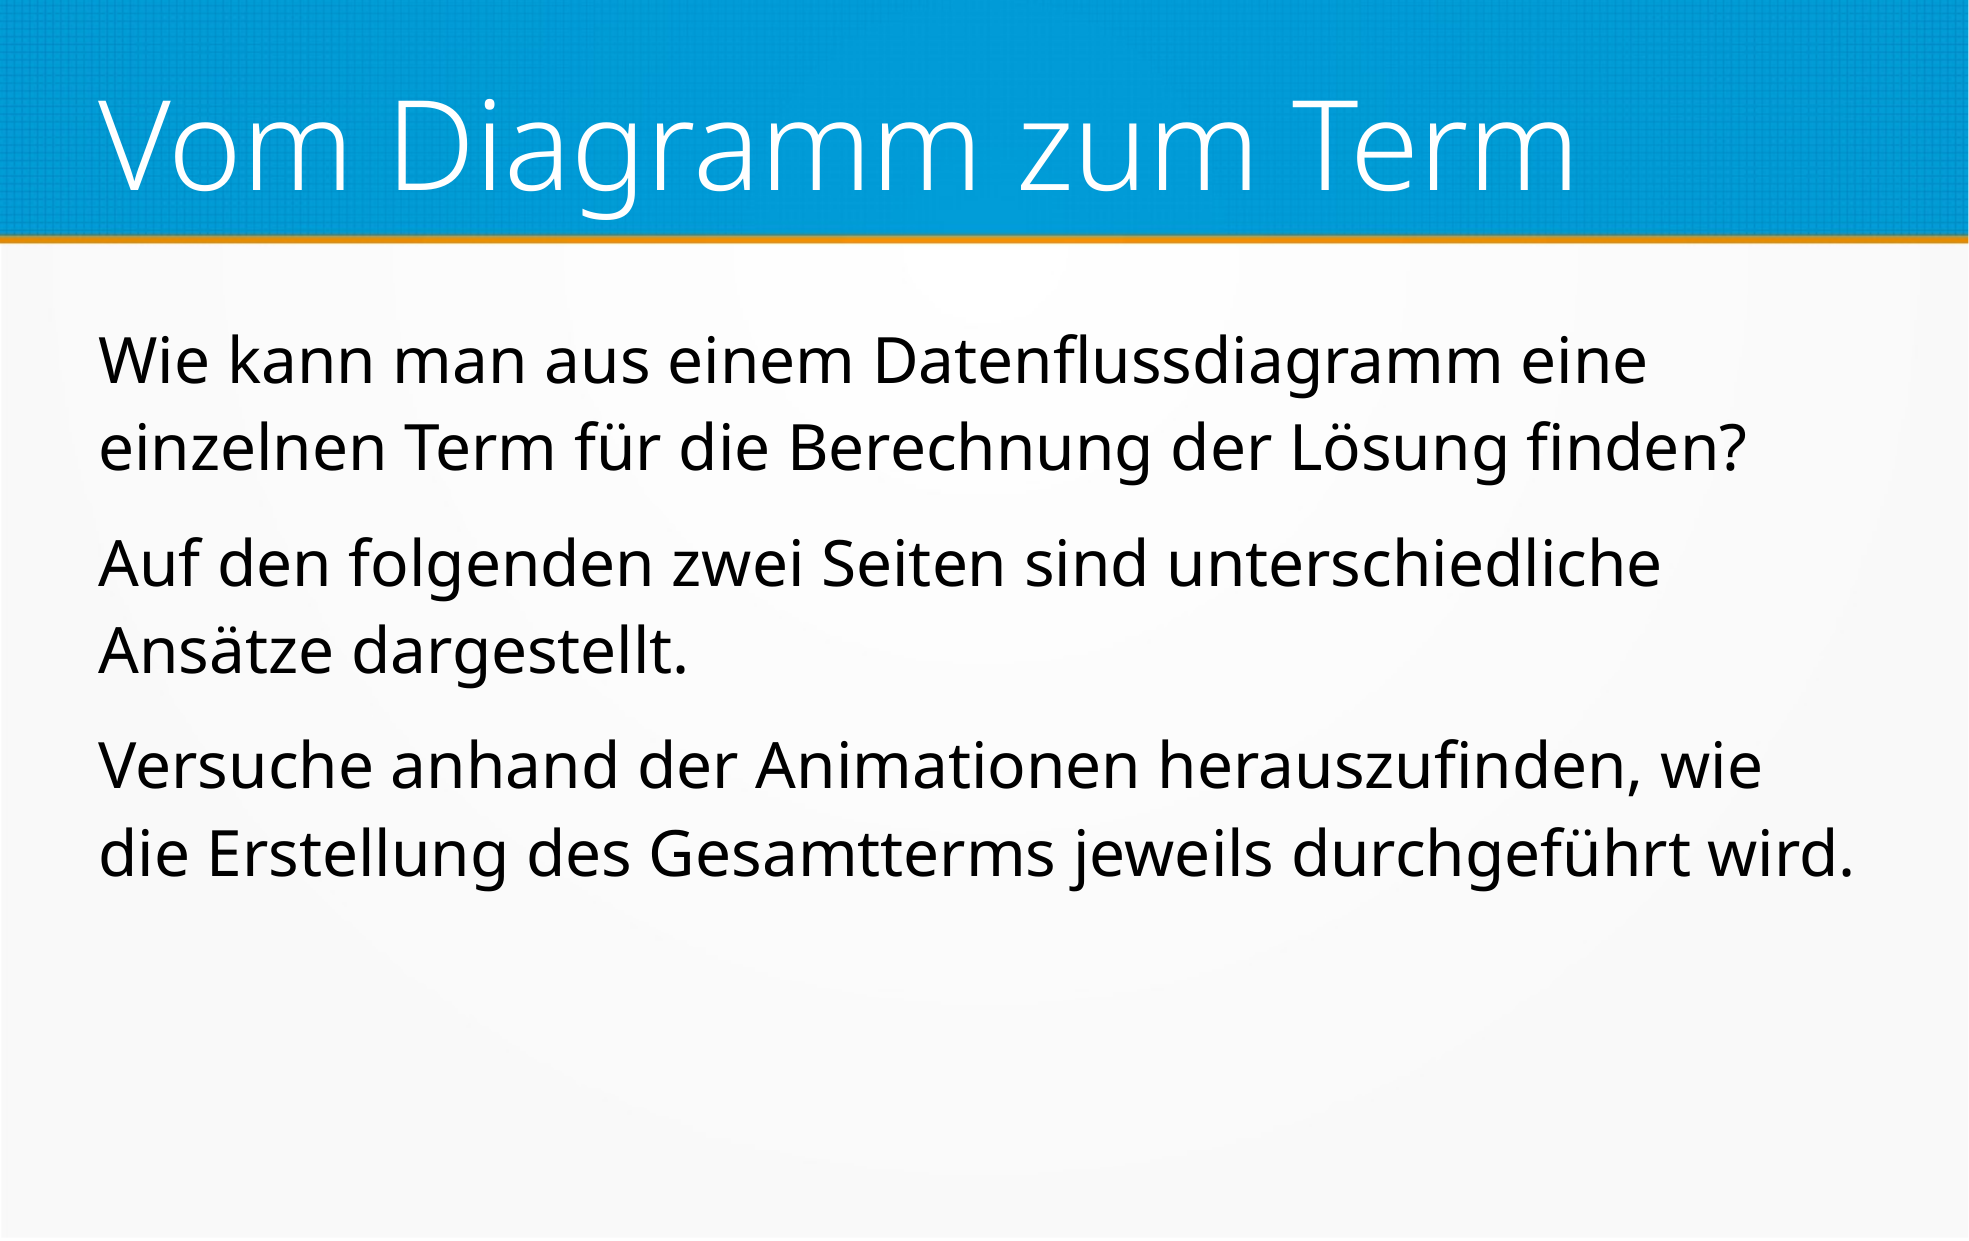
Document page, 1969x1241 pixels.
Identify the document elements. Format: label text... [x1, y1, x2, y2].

title Vom Diagramm zum Term [98, 19, 1870, 227]
list Wie kann man aus einem Datenflussdiagramm eine einzelnen Term für die Berechnung der Lösung finden? Auf den folgenden zwei Seiten sind unterschiedliche Ansätze dargestellt. Versuche anhand der Animationen herauszufinden, wie die Erstellung des Gesamtterms jeweils durchgeführt wird. [98, 315, 1861, 1081]
picture [0, 233, 1969, 1241]
